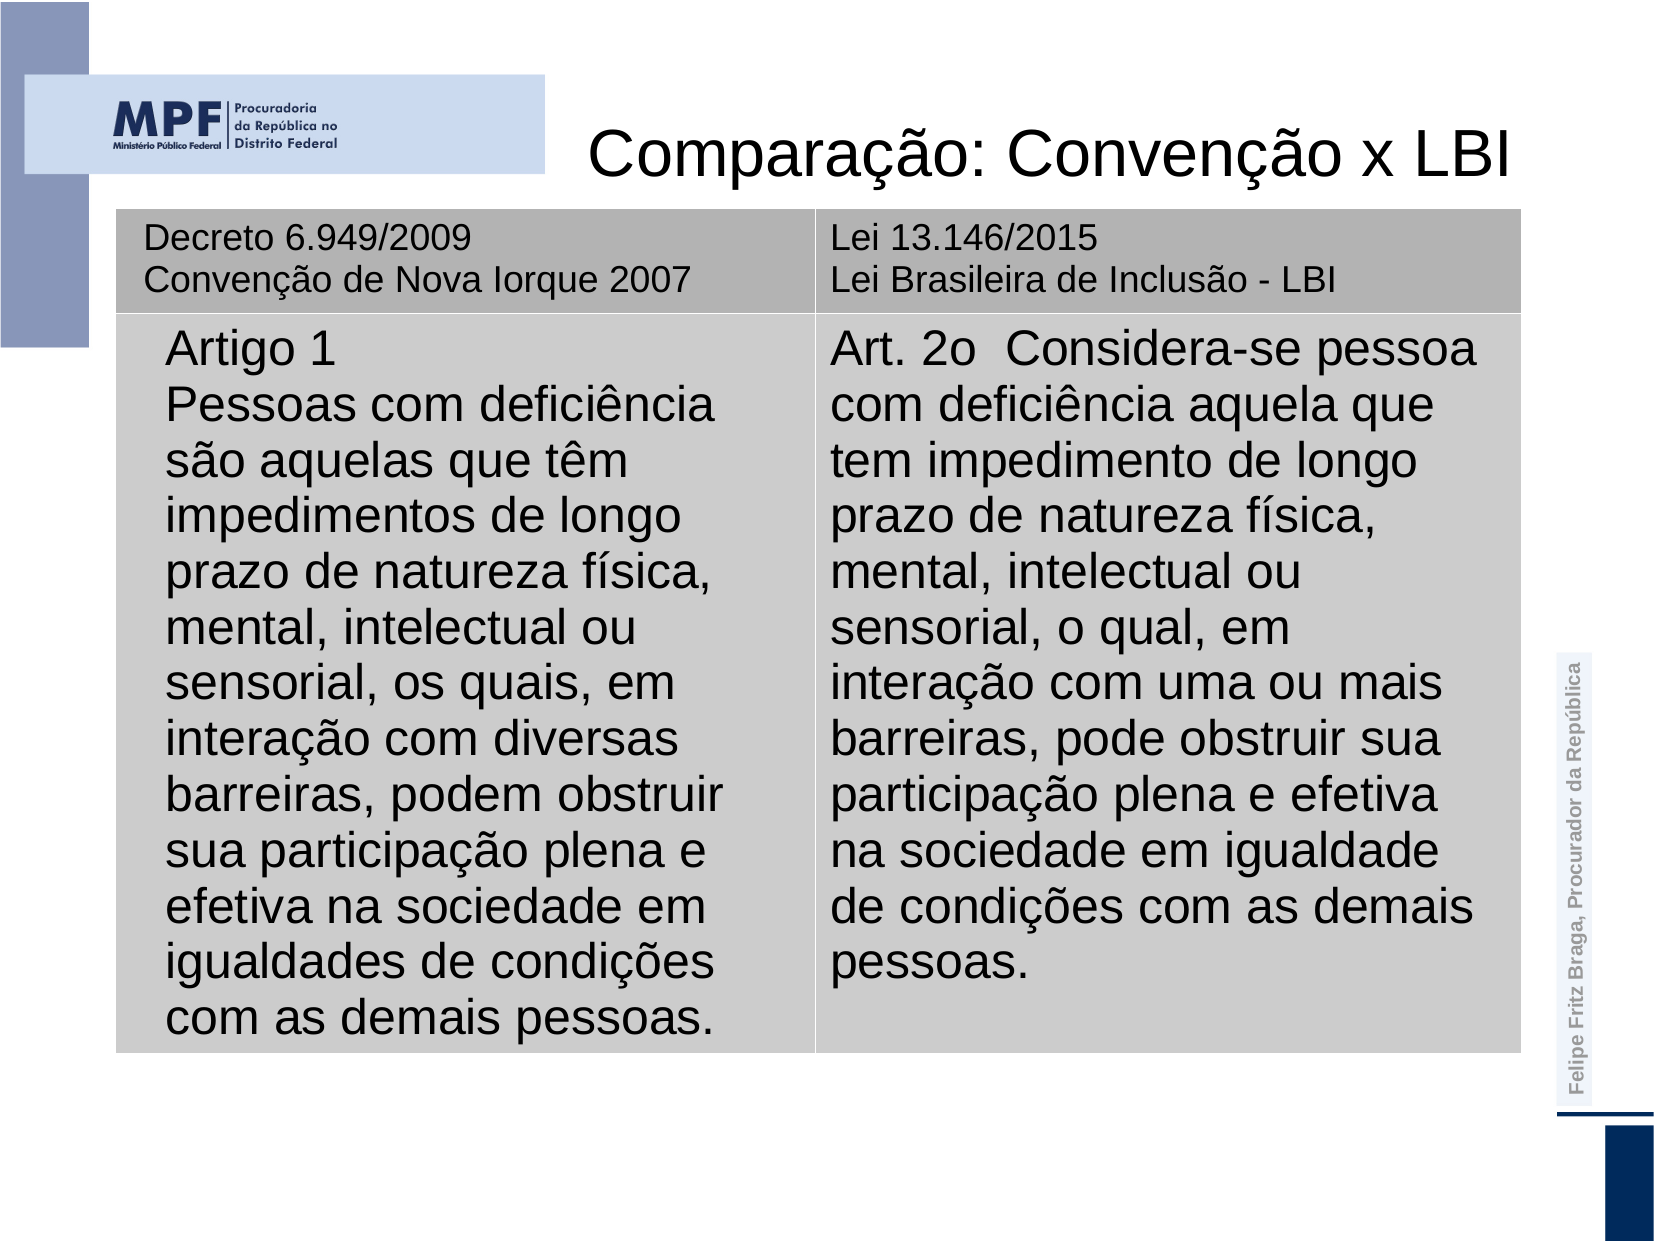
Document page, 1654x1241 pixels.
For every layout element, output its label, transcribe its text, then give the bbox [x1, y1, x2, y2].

title Comparação: Convenção x LBI [531, 49, 1571, 257]
table_header Lei 13.146/2015 Lei Brasileira de Inclusão - LBI [816, 209, 1521, 313]
list [94, 290, 1548, 1109]
table_cell Artigo 1 Pessoas com deficiência são aquelas que têm impedimentos de longo prazo de natureza física, mental, intelectual ou sensorial, os quais, em interação com diversas barreiras, podem obstruir sua participação plena e efetiva na sociedade em igualdades de condições com as demais pessoas. [116, 314, 815, 1053]
table_cell Art. 2o Considera-se pessoa com deficiência aquela que tem impedimento de longo prazo de natureza física, mental, intelectual ou sensorial, o qual, em interação com uma ou mais barreiras, pode obstruir sua participação plena e efetiva na sociedade em igualdade de condições com as demais pessoas. [816, 314, 1521, 1053]
picture [0, 2, 1654, 1241]
table_header Decreto 6.949/2009 Convenção de Nova Iorque 2007 [116, 209, 815, 313]
